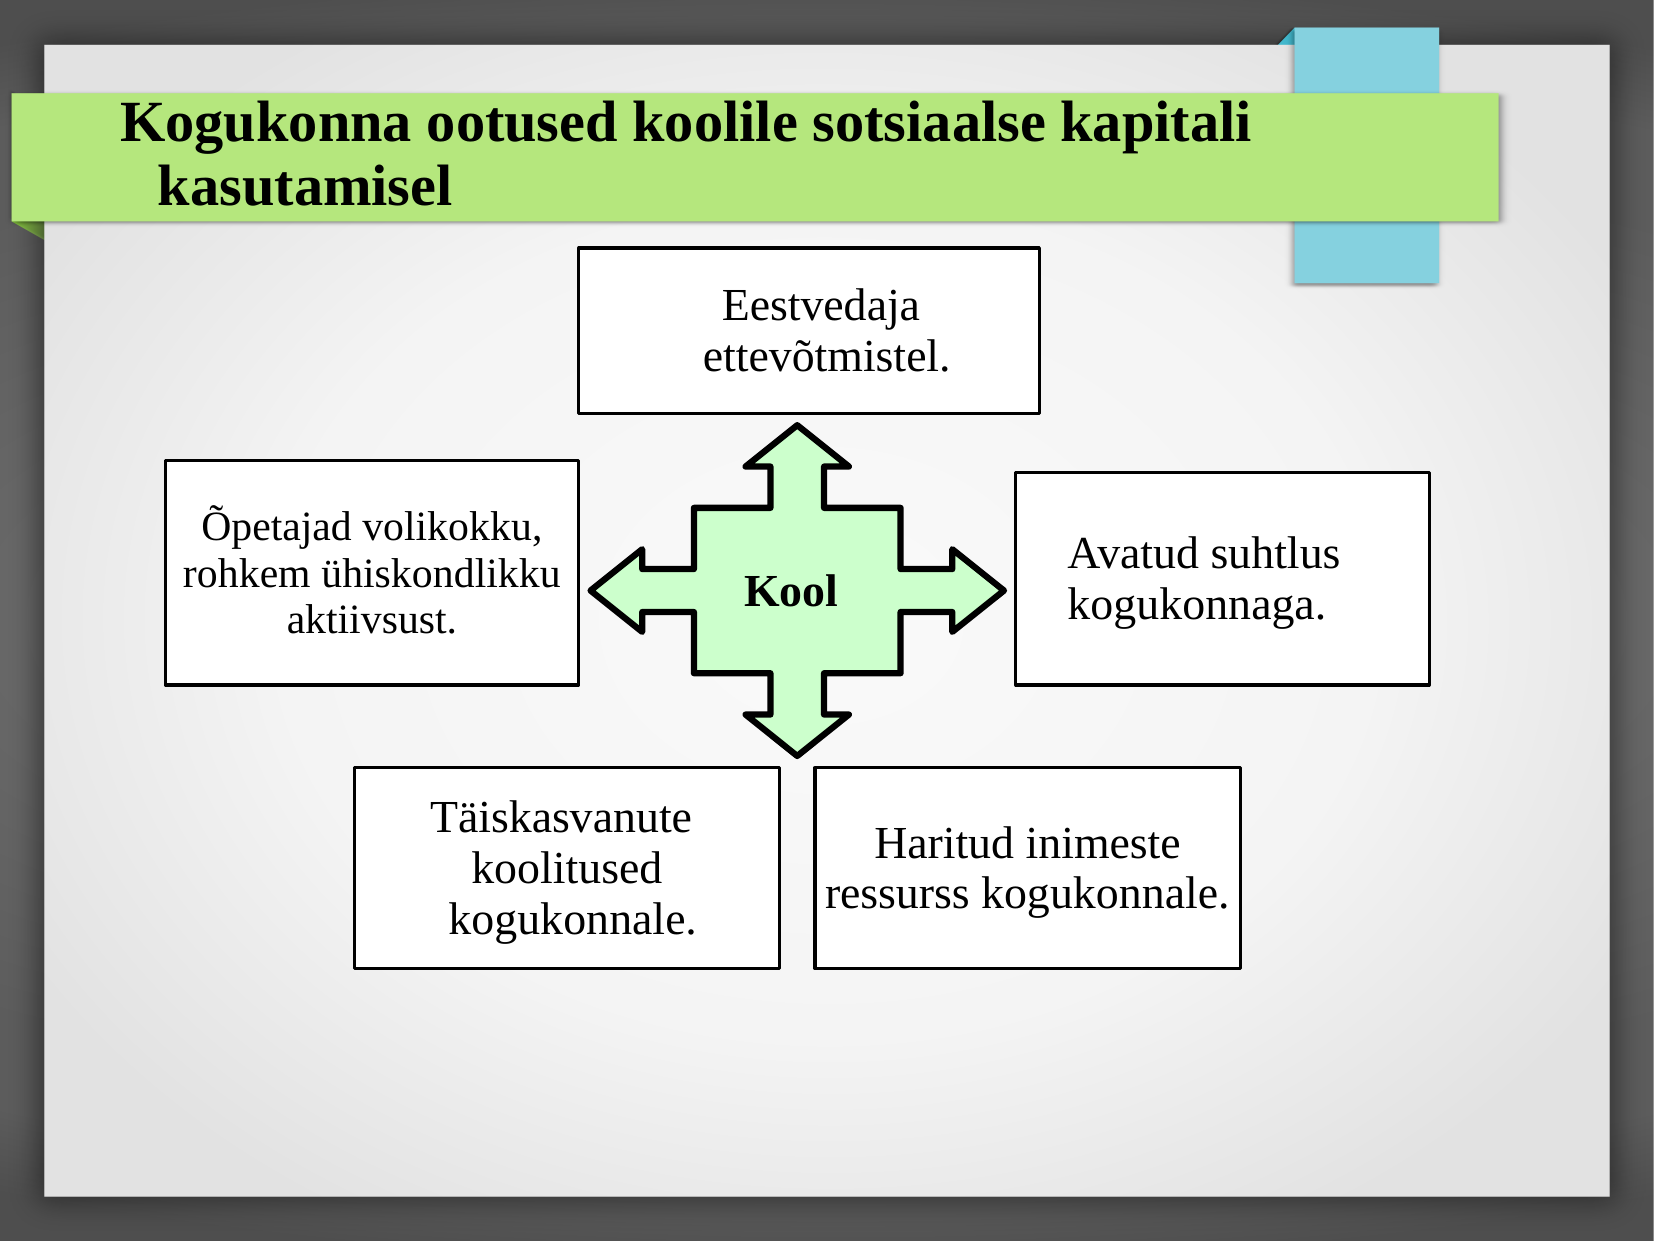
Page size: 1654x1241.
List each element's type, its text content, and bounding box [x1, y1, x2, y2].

text_box Avatud suhtlus kogukonnaga. [1015, 472, 1430, 686]
text_box Kool [590, 425, 1004, 756]
text_box Täiskasvanute koolitused kogukonnale. [354, 767, 780, 969]
text_box Õpetajad volikokku, rohkem ühiskondlikku aktiivsust. [165, 460, 579, 686]
picture [0, 0, 1654, 1241]
title Kogukonna ootused koolile sotsiaalse kapitali kasutamisel [82, 87, 1264, 220]
text_box Eestvedaja ettevõtmistel. [578, 248, 1040, 414]
text_box Haritud inimeste ressurss kogukonnale. [814, 767, 1241, 969]
